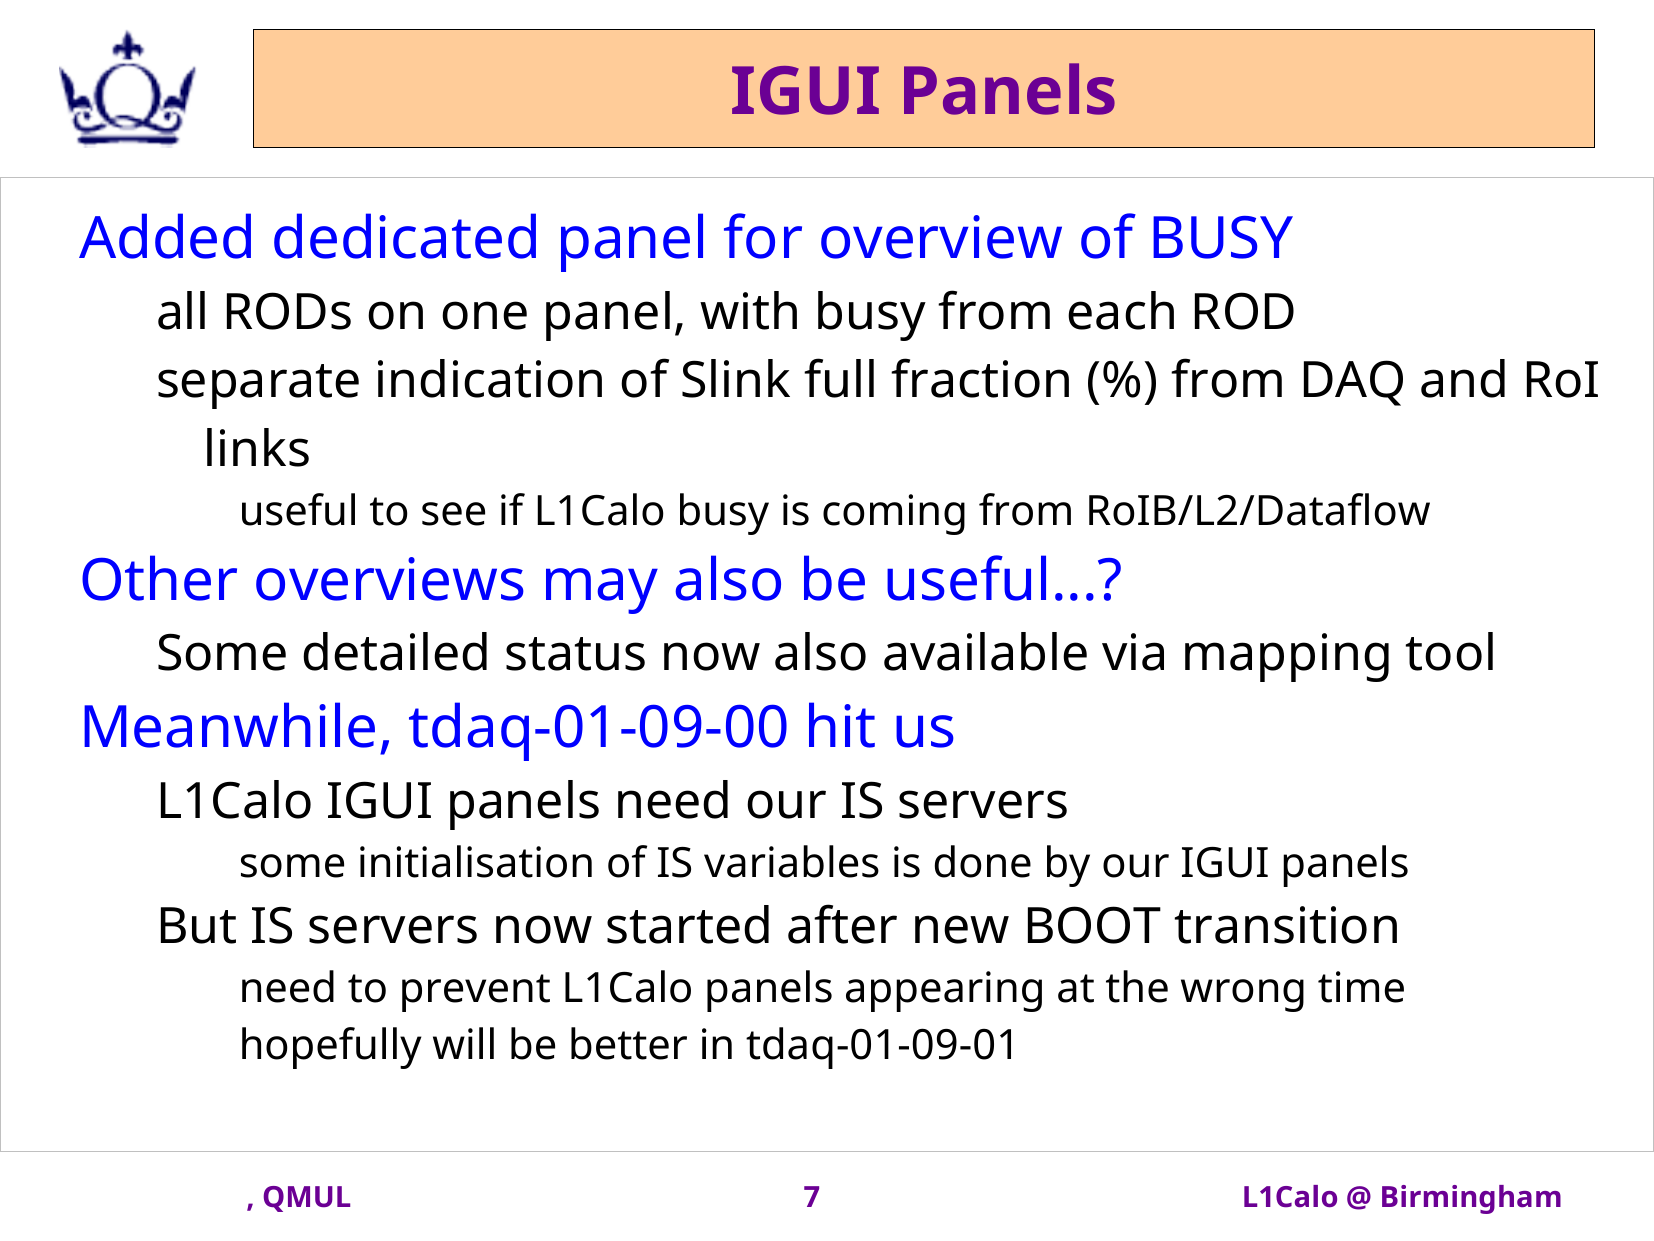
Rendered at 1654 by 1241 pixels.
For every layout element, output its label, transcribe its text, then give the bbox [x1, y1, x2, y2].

title IGUI Panels [253, 29, 1595, 148]
picture [59, 29, 200, 148]
list Added dedicated panel for overview of BUSY all RODs on one panel, with busy from each ROD separate indication of Slink full fraction (%) from DAQ and RoI links useful to see if L1Calo busy is coming from RoIB/L2/Dataflow Other overviews may also be useful...? Some detailed status now also available via mapping tool Meanwhile, tdaq-01-09-00 hit us L1Calo IGUI panels need our IS servers some initialisation of IS variables is done by our IGUI panels But IS servers now started after new BOOT transition need to prevent L1Calo panels appearing at the wrong time hopefully will be better in tdaq-01-09-01 [61, 196, 1605, 1117]
